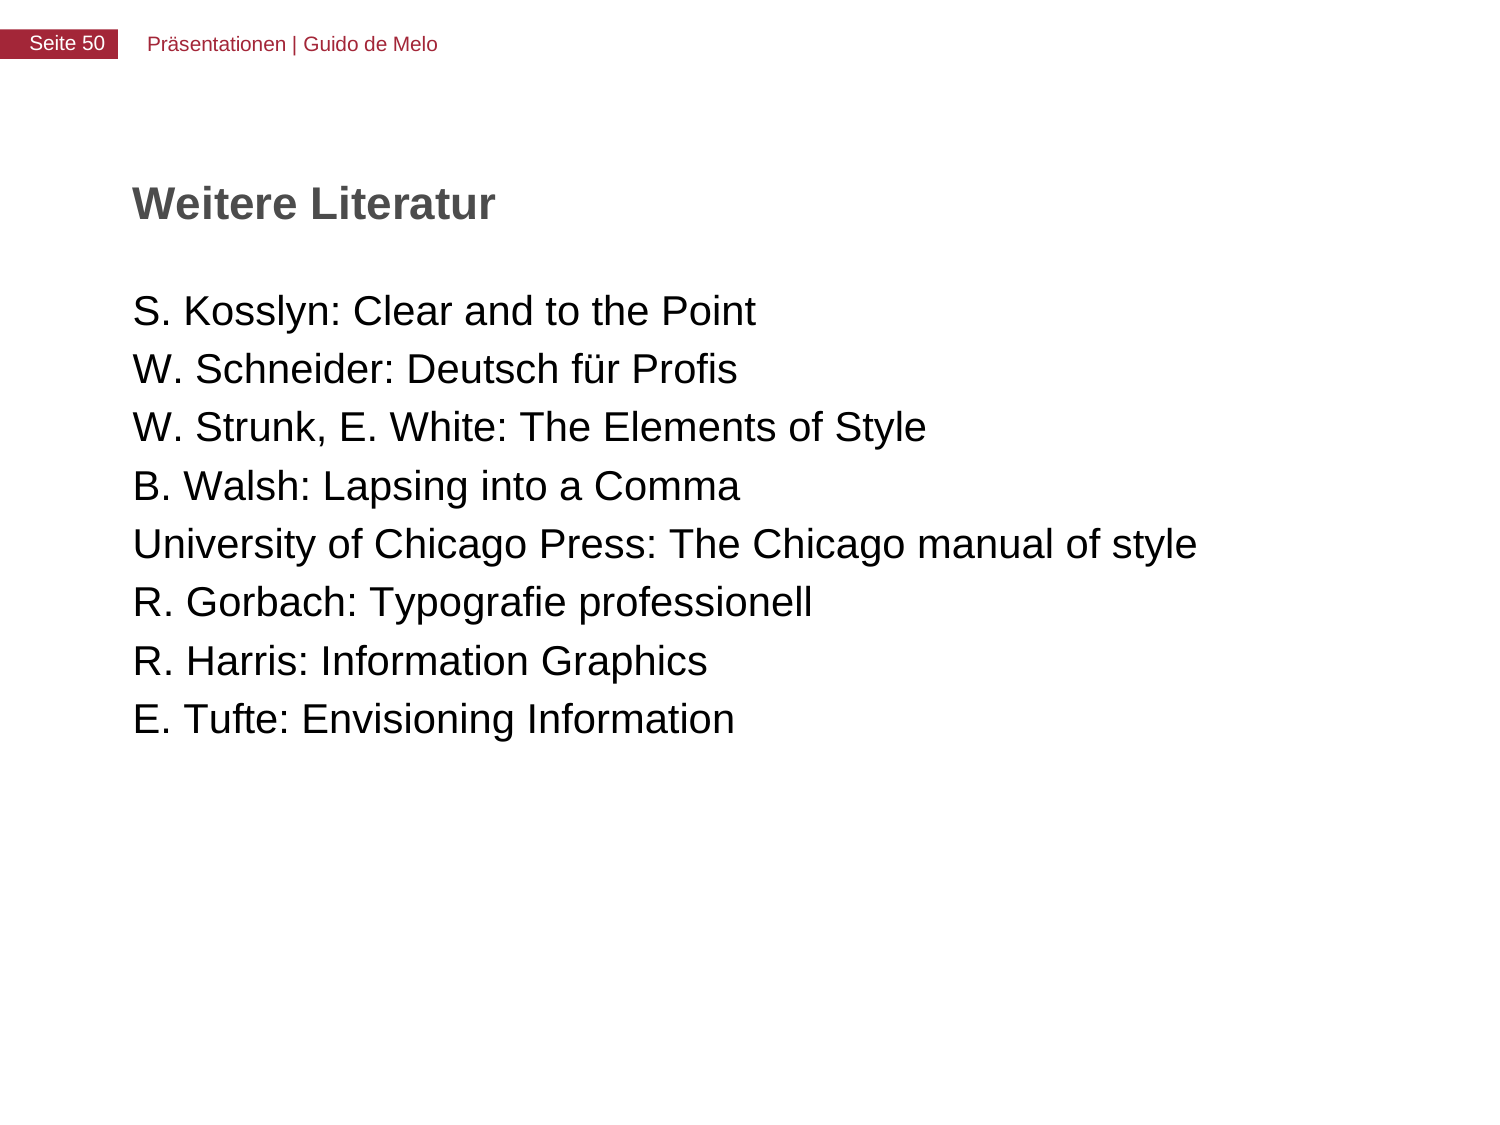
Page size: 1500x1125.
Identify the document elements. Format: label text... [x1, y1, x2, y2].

title Weitere Literatur [132, 149, 1413, 258]
list S. Kosslyn: Clear and to the Point W. Schneider: Deutsch für Profis W. Strunk, E. White: The Elements of Style B. Walsh: Lapsing into a Comma University of Chicago Press: The Chicago manual of style R. Gorbach: Typografie professionell R. Harris: Information Graphics E. Tufte: Envisioning Information [132, 287, 1371, 888]
